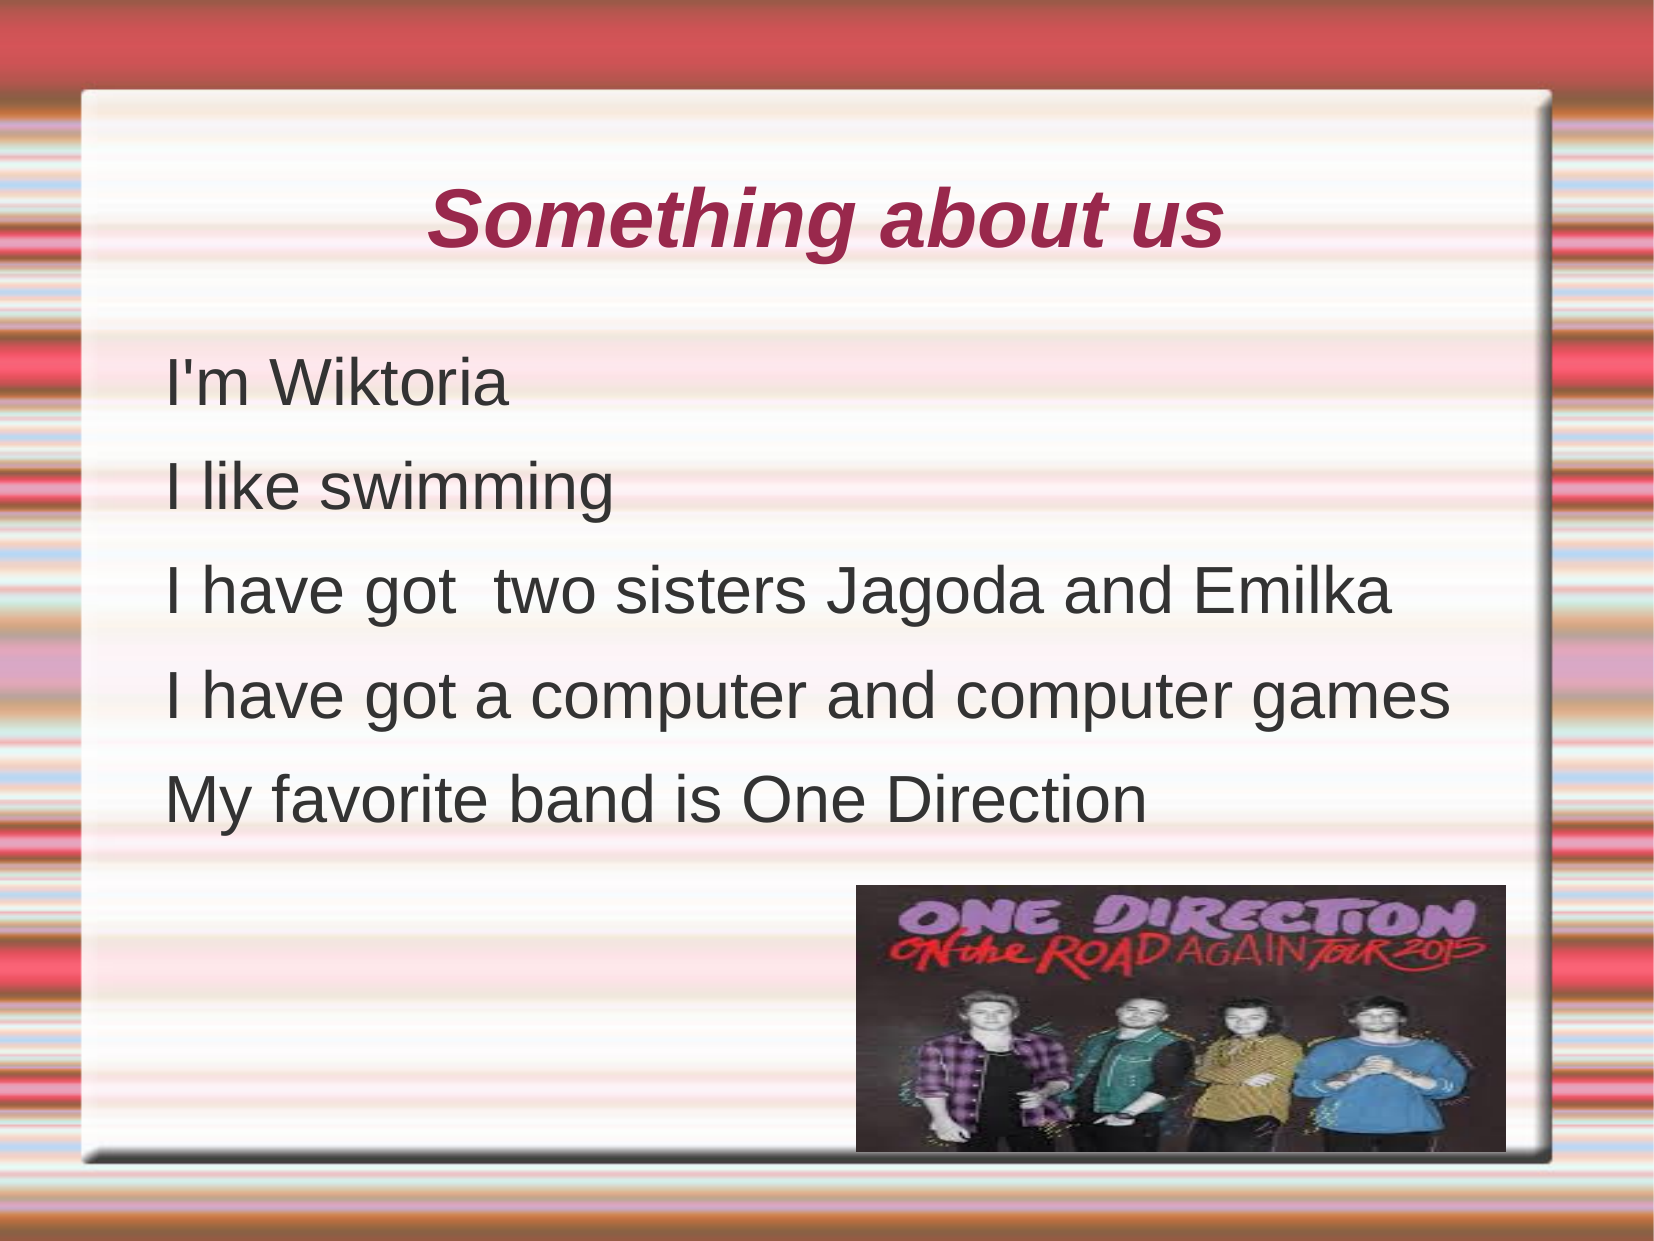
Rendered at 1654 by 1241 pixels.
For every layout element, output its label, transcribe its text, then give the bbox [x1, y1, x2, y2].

list I'm Wiktoria I like swimming I have got two sisters Jagoda and Emilka I have got a computer and computer games My favorite band is One Direction [152, 344, 1534, 1127]
picture [0, 0, 1654, 1241]
title Something about us [121, 114, 1534, 322]
